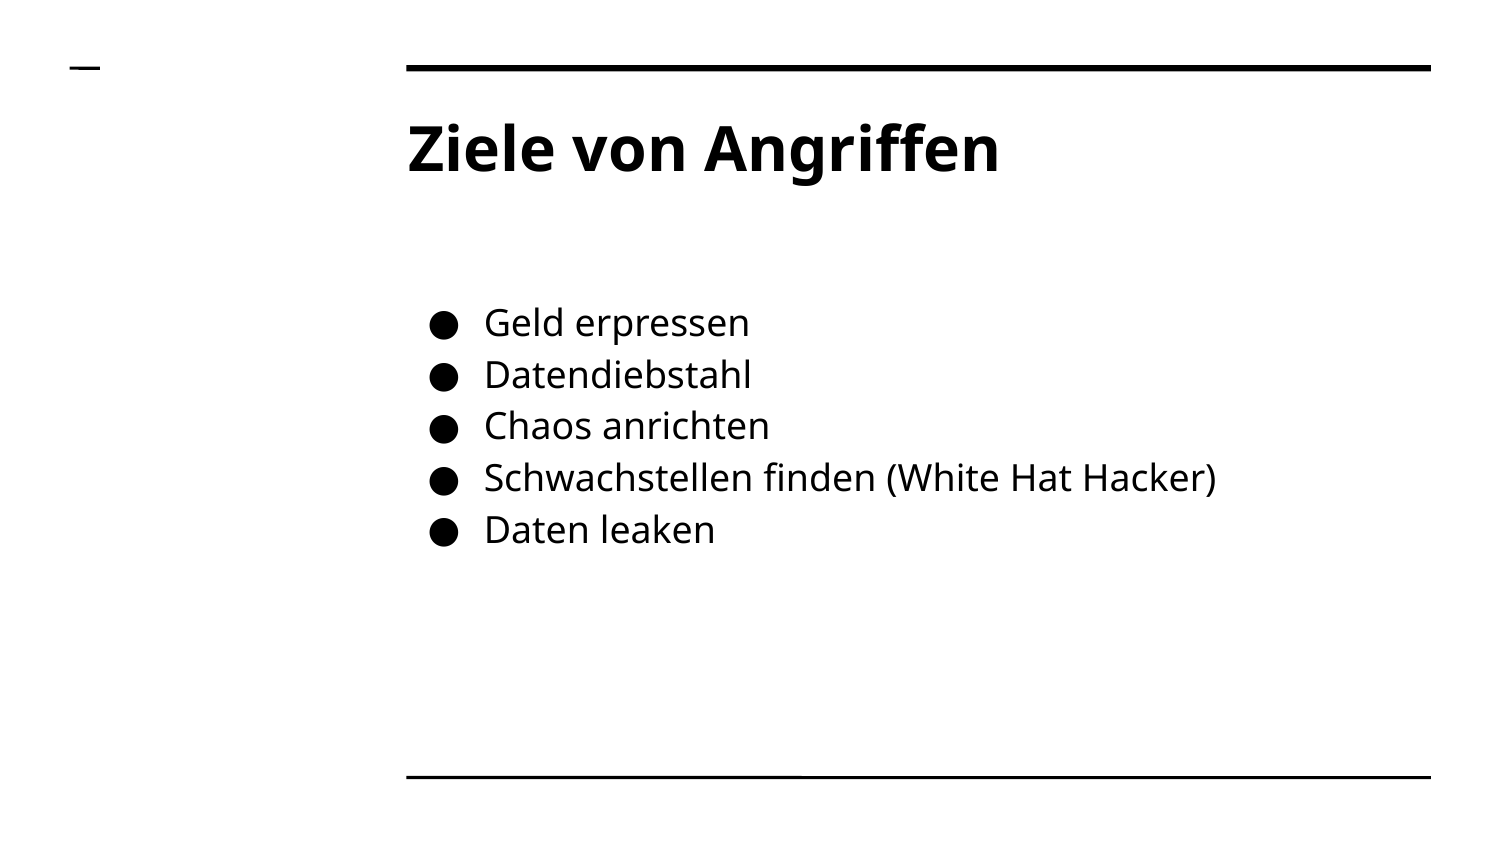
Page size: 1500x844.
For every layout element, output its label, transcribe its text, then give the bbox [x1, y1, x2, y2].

title Ziele von Angriffen [393, 94, 1431, 199]
list Geld erpressen Datendiebstahl Chaos anrichten Schwachstellen finden (White Hat Hacker) Daten leaken [393, 277, 1431, 770]
